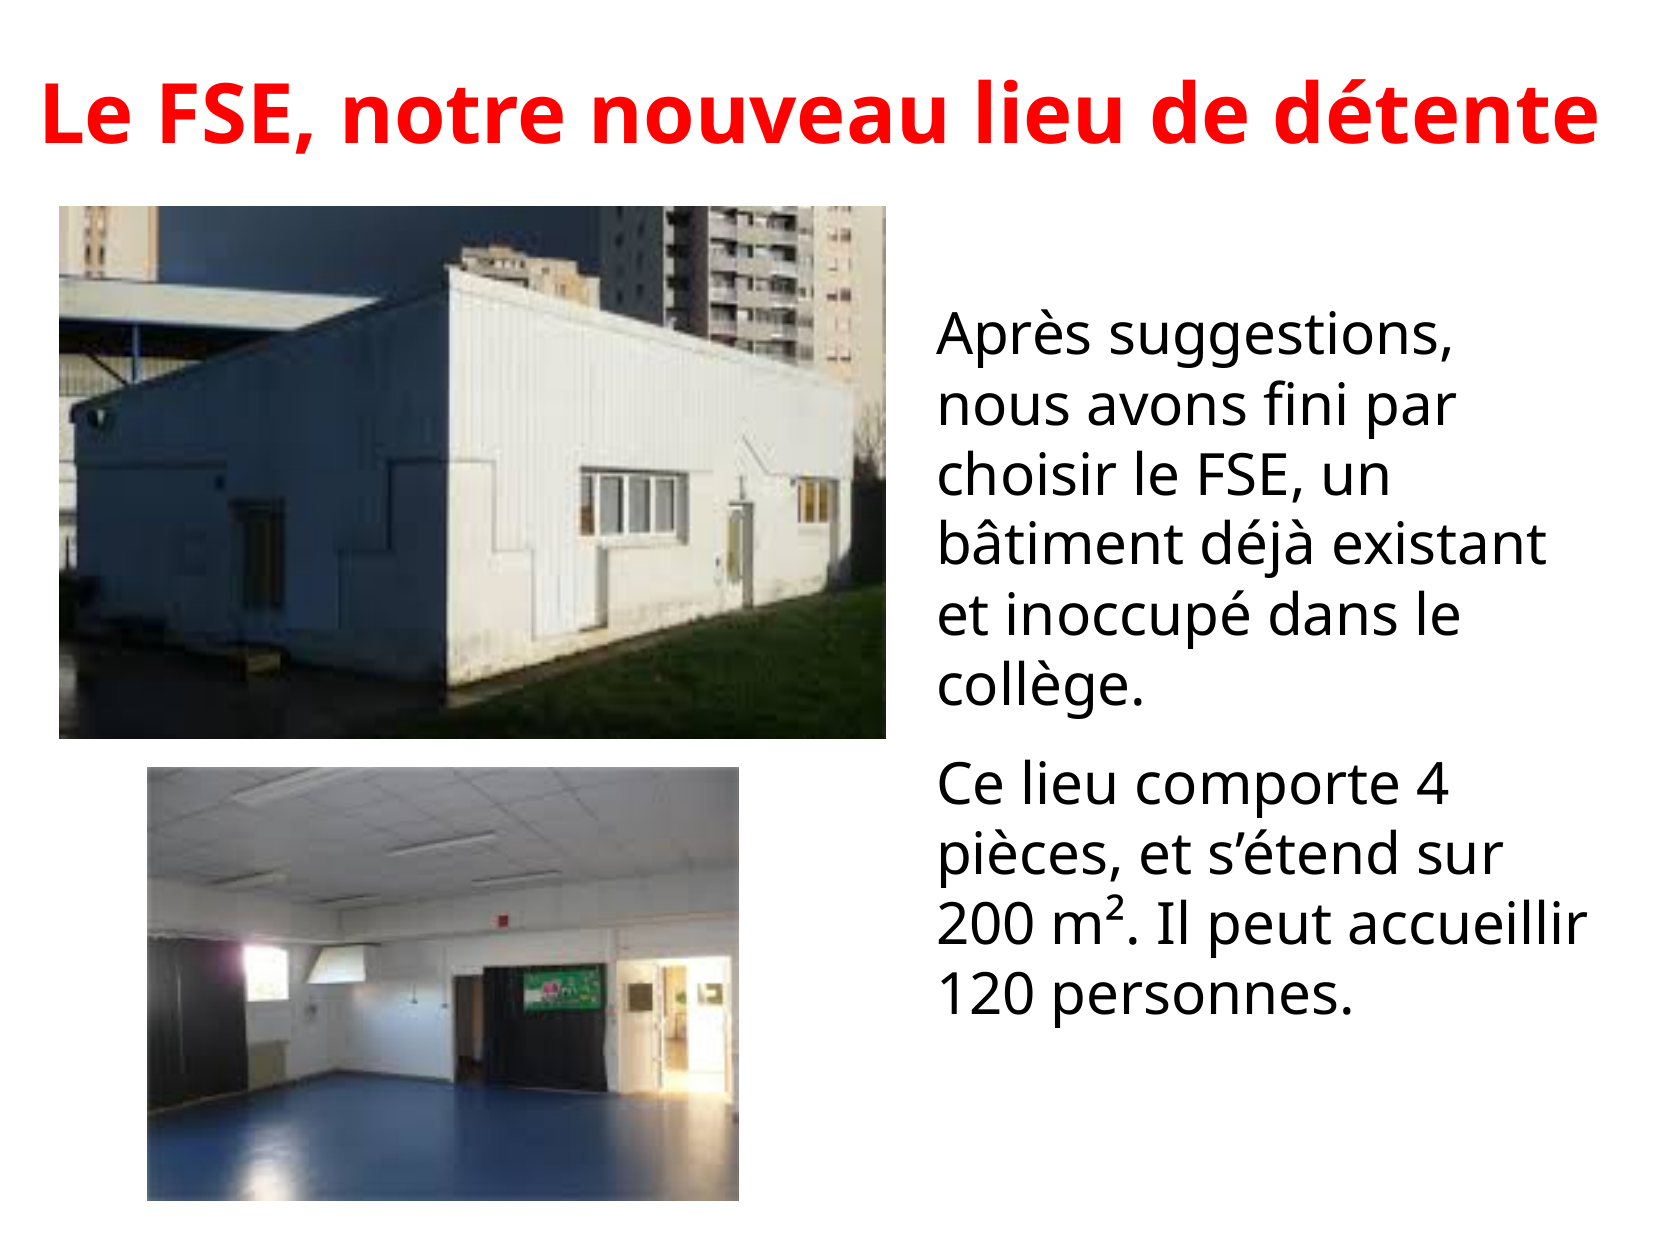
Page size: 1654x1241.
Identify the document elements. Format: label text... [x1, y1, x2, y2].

picture [147, 767, 739, 1201]
title Le FSE, notre nouveau lieu de détente [0, 53, 1641, 154]
list Après suggestions, nous avons fini par choisir le FSE, un bâtiment déjà existant et inoccupé dans le collège. Ce lieu comporte 4 pièces, et s’étend sur 200 m². Il peut accueillir 120 personnes. [885, 289, 1612, 1009]
picture [59, 206, 886, 739]
